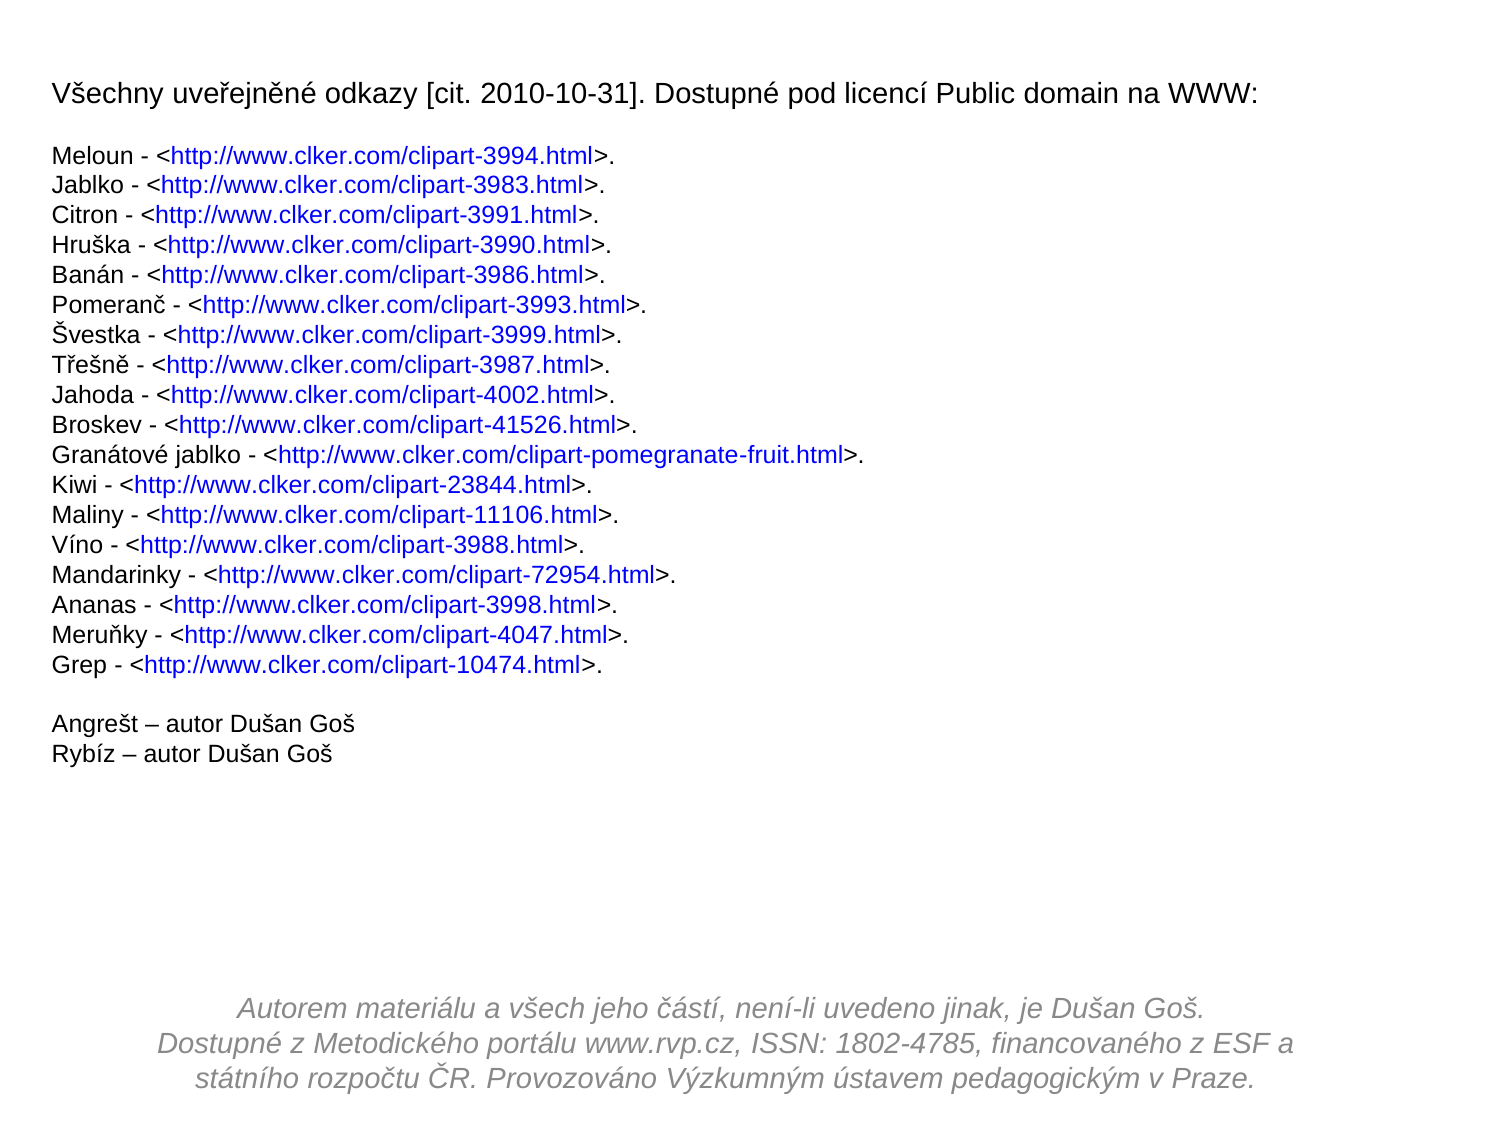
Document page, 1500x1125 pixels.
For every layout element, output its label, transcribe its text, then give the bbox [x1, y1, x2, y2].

text_box Autorem materiálu a všech jeho částí, není-li uvedeno jinak, je Dušan Goš. Dostupné z Metodického portálu www.rvp.cz, ISSN: 1802-4785, financovaného z ESF a státního rozpočtu ČR. Provozováno Výzkumným ústavem pedagogickým v Praze. [88, 1011, 1365, 1072]
text_box Všechny uveřejněné odkazy [cit. 2010-10-31]. Dostupné pod licencí Public domain na WWW: Meloun - <http://www.clker.com/clipart-3994.html>. Jablko - <http://www.clker.com/clipart-3983.html>. Citron - <http://www.clker.com/clipart-3991.html>. Hruška - <http://www.clker.com/clipart-3990.html>. Banán - <http://www.clker.com/clipart-3986.html>. Pomeranč - <http://www.clker.com/clipart-3993.html>. Švestka - <http://www.clker.com/clipart-3999.html>. Třešně - <http://www.clker.com/clipart-3987.html>. Jahoda - <http://www.clker.com/clipart-4002.html>. Broskev - <http://www.clker.com/clipart-41526.html>. Granátové jablko - <http://www.clker.com/clipart-pomegranate-fruit.html>. Kiwi - <http://www.clker.com/clipart-23844.html>. Maliny - <http://www.clker.com/clipart-11106.html>. Víno - <http://www.clker.com/clipart-3988.html>. Mandarinky - <http://www.clker.com/clipart-72954.html>. Ananas - <http://www.clker.com/clipart-3998.html>. Meruňky - <http://www.clker.com/clipart-4047.html>. Grep - <http://www.clker.com/clipart-10474.html>. Angrešt – autor Dušan Goš Rybíz – autor Dušan Goš [36, 66, 1276, 776]
